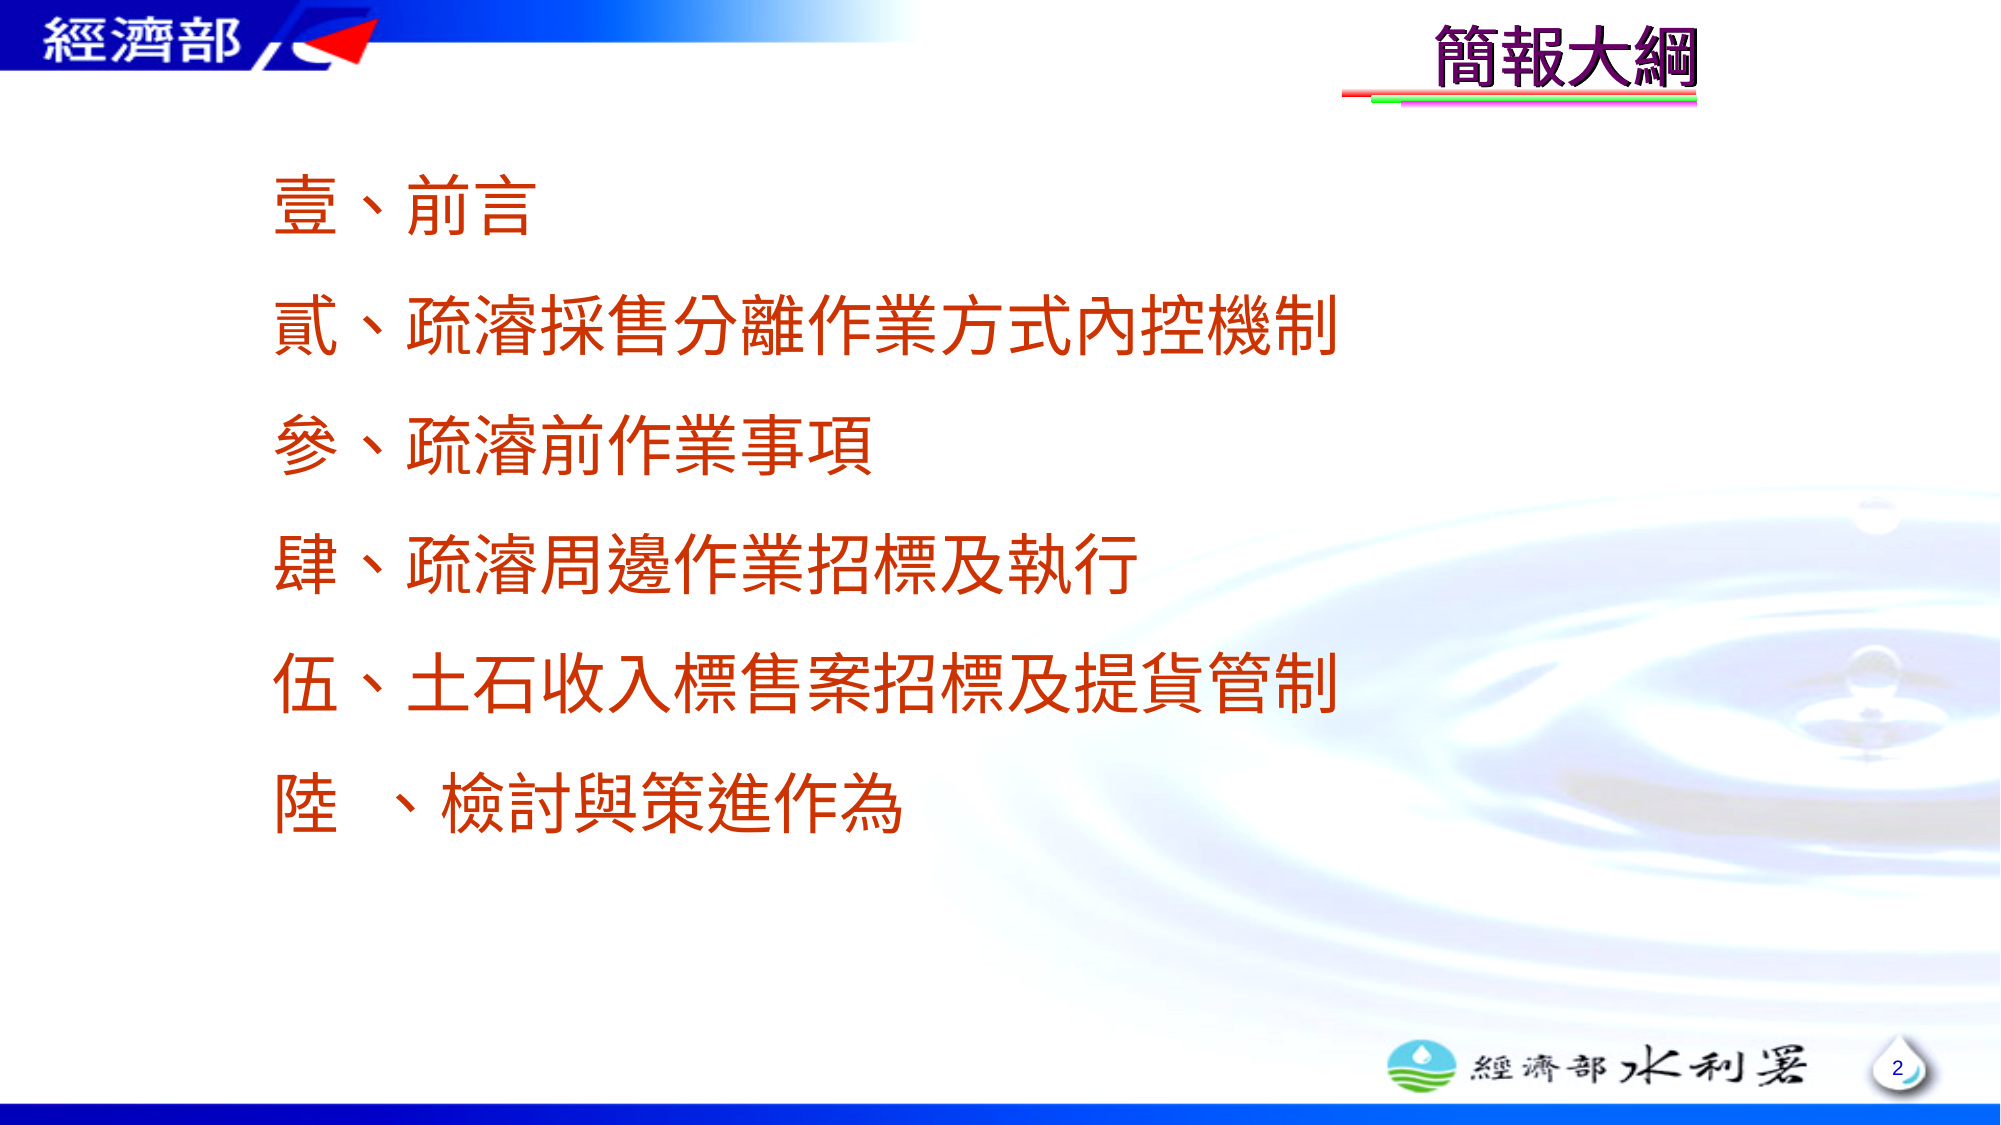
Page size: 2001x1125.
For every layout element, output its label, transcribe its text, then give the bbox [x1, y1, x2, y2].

text_box 簡報大綱 [1417, 7, 1715, 90]
text_box [1342, 90, 1696, 108]
text_box 壹、前言 貳、疏濬採售分離作業方式內控機制 參、疏濬前作業事項 肆、疏濬周邊作業招標及執行 伍、土石收入標售案招標及提貨管制 陸 、檢討與策進作為 [257, 157, 1696, 849]
